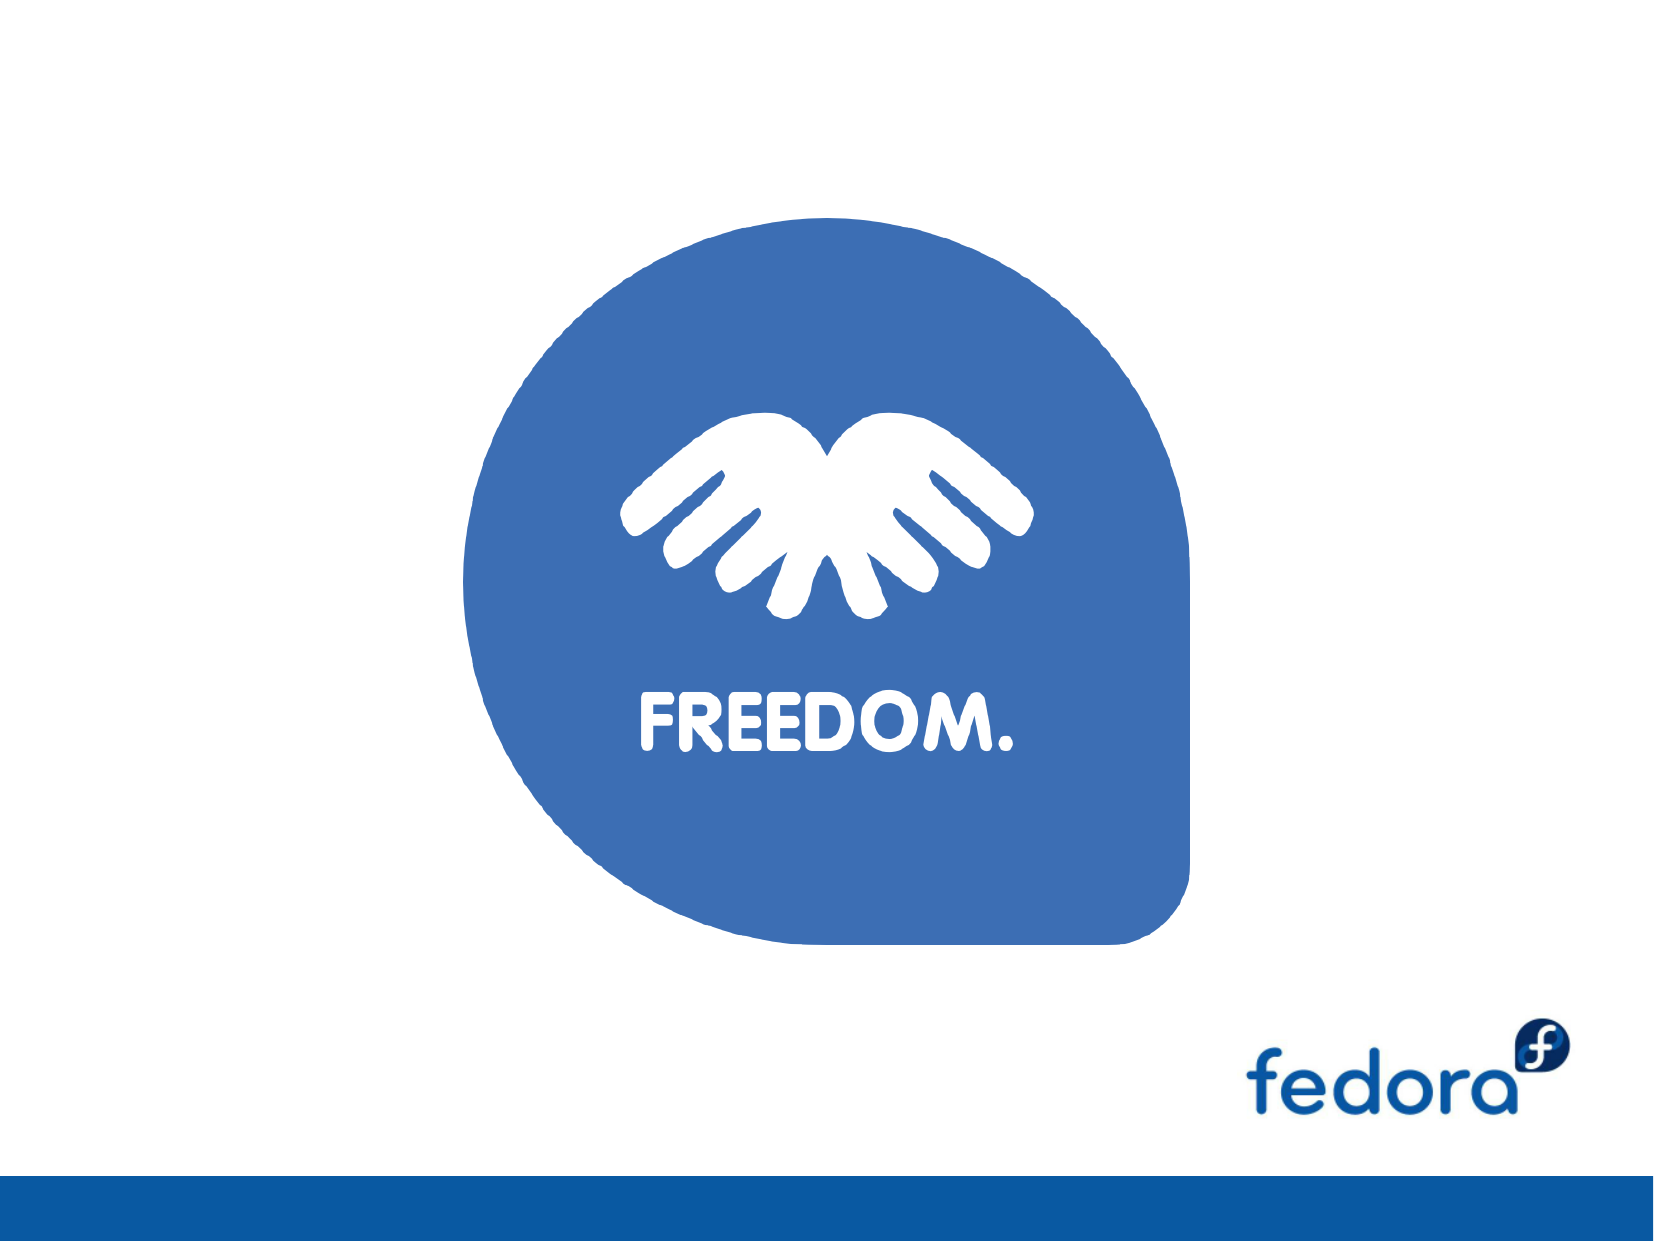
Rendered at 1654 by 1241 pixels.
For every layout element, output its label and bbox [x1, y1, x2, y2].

picture [463, 218, 1190, 945]
picture [1237, 1010, 1576, 1125]
picture [0, 1176, 1654, 1241]
